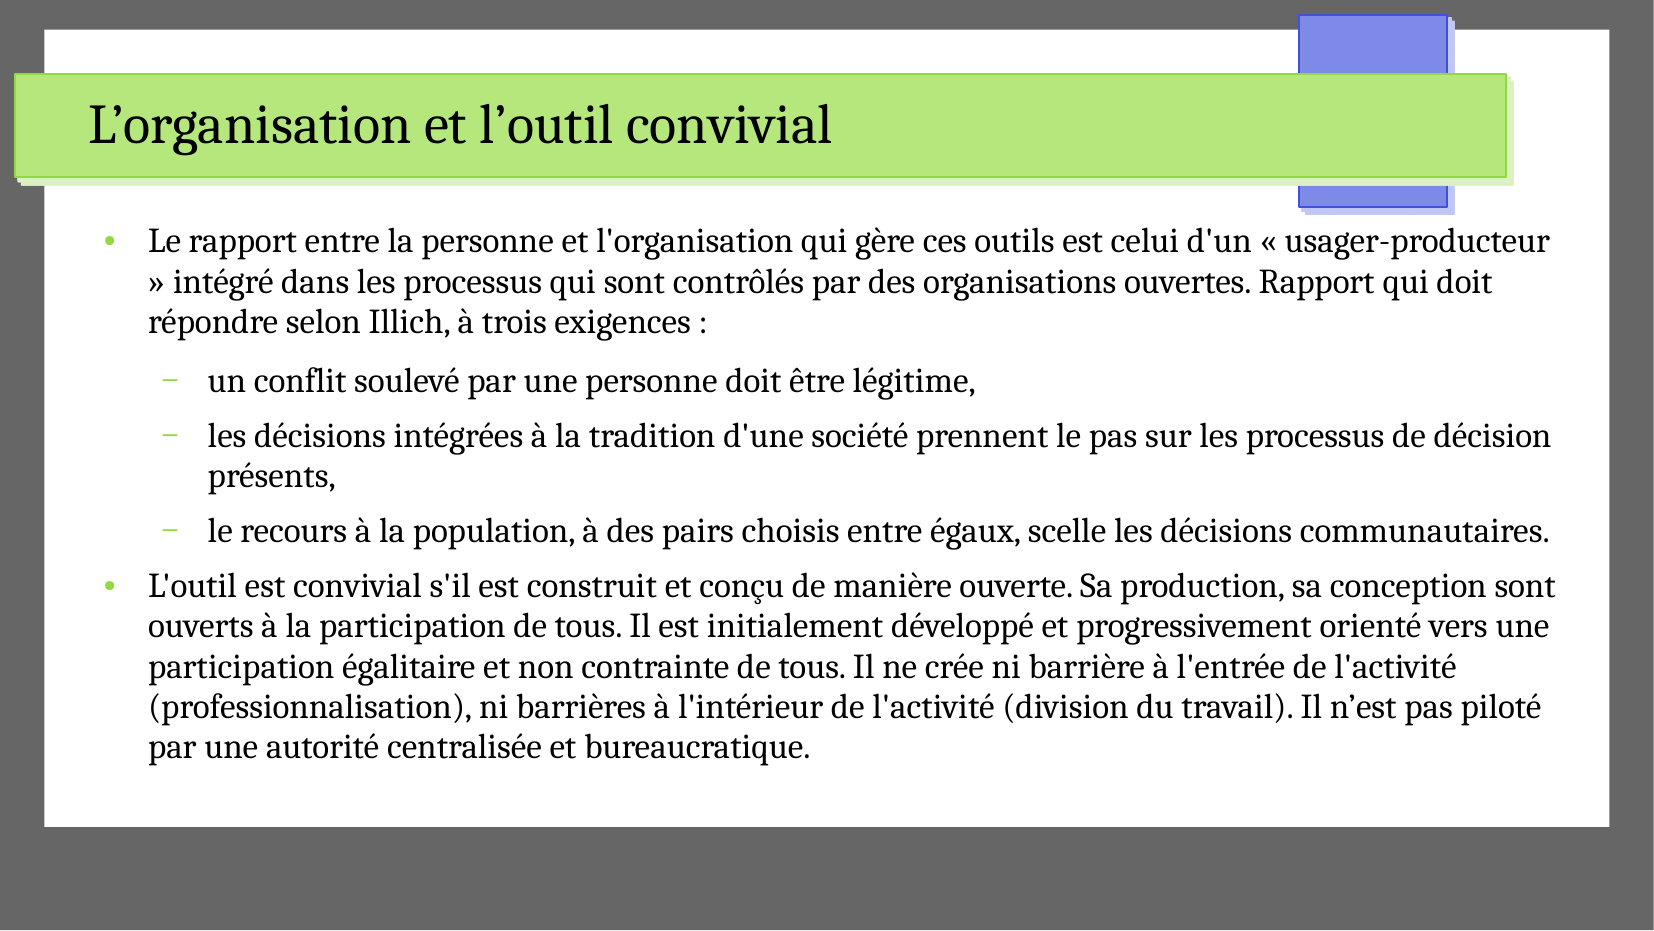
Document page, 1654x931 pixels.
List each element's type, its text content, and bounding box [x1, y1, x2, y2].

title L’organisation et l’outil convivial [88, 73, 1506, 178]
list Le rapport entre la personne et l'organisation qui gère ces outils est celui d'un « usager-producteur » intégré dans les processus qui sont contrôlés par des organisations ouvertes. Rapport qui doit répondre selon Illich, à trois exigences : un conflit soulevé par une personne doit être légitime, les décisions intégrées à la tradition d'une société prennent le pas sur les processus de décision présents, le recours à la population, à des pairs choisis entre égaux, scelle les décisions communautaires. L'outil est convivial s'il est construit et conçu de manière ouverte. Sa production, sa conception sont ouverts à la participation de tous. Il est initialement développé et progressivement orienté vers une participation égalitaire et non contrainte de tous. Il ne crée ni barrière à l'entrée de l'activité (professionnalisation), ni barrières à l'intérieur de l'activité (division du travail). Il n’est pas piloté par une autorité centralisée et bureaucratique. [88, 221, 1565, 813]
